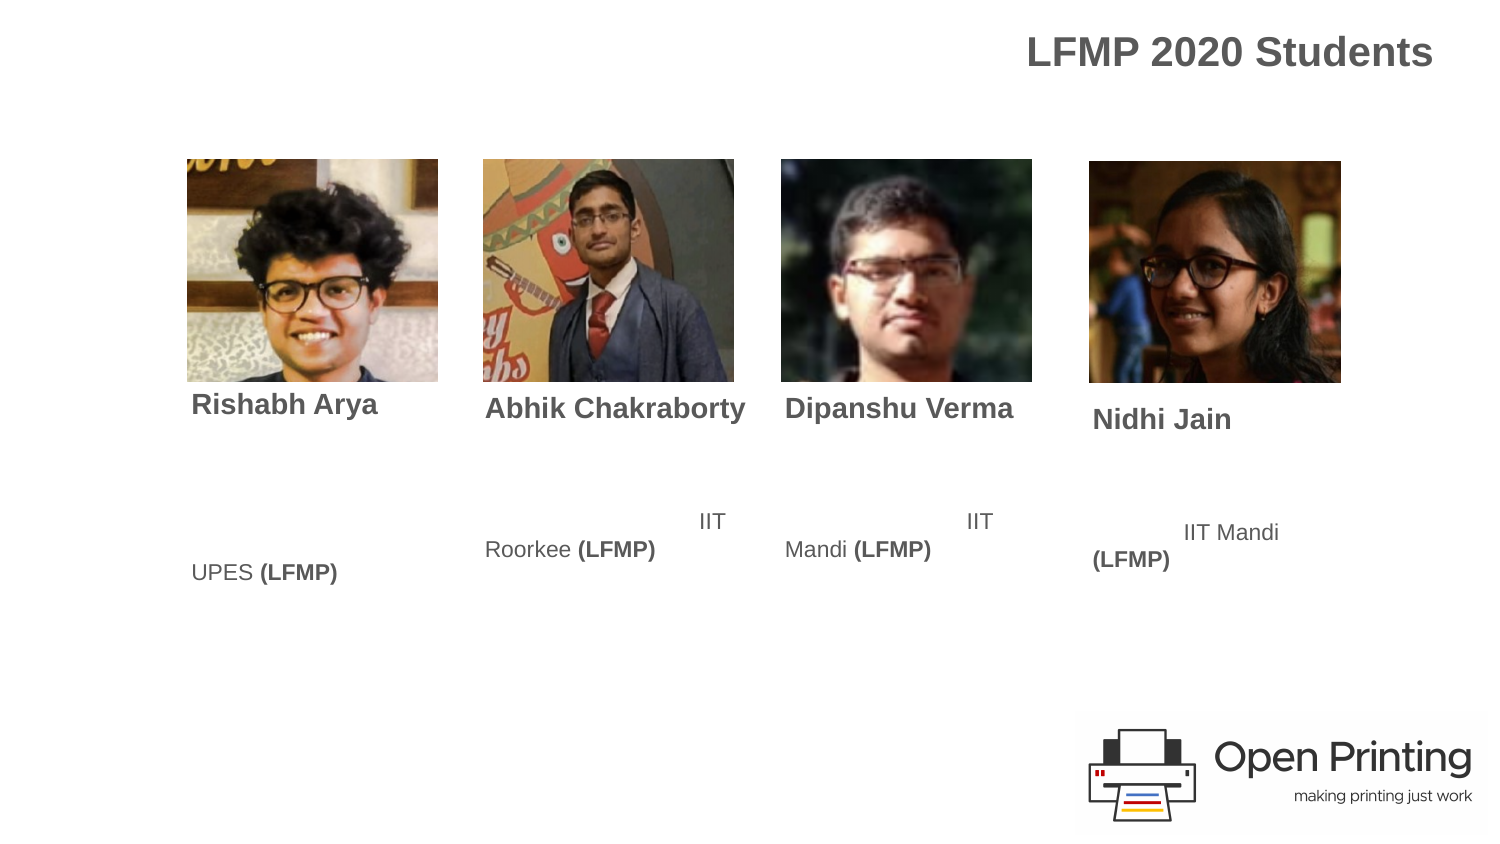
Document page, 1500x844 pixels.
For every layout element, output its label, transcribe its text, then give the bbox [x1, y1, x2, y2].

picture [1075, 711, 1488, 835]
list Abhik Chakraborty IIT Roorkee (LFMP) [469, 374, 769, 490]
title LFMP 2020 Students [51, 10, 1449, 84]
picture [1089, 161, 1341, 384]
picture [483, 159, 734, 382]
picture [781, 159, 1032, 374]
picture [187, 159, 438, 382]
list Nidhi Jain IIT Mandi (LFMP) [1077, 385, 1379, 501]
list Dipanshu Verma IIT Mandi (LFMP) [769, 374, 1071, 490]
list Rishabh Arya UPES (LFMP) [176, 370, 410, 486]
